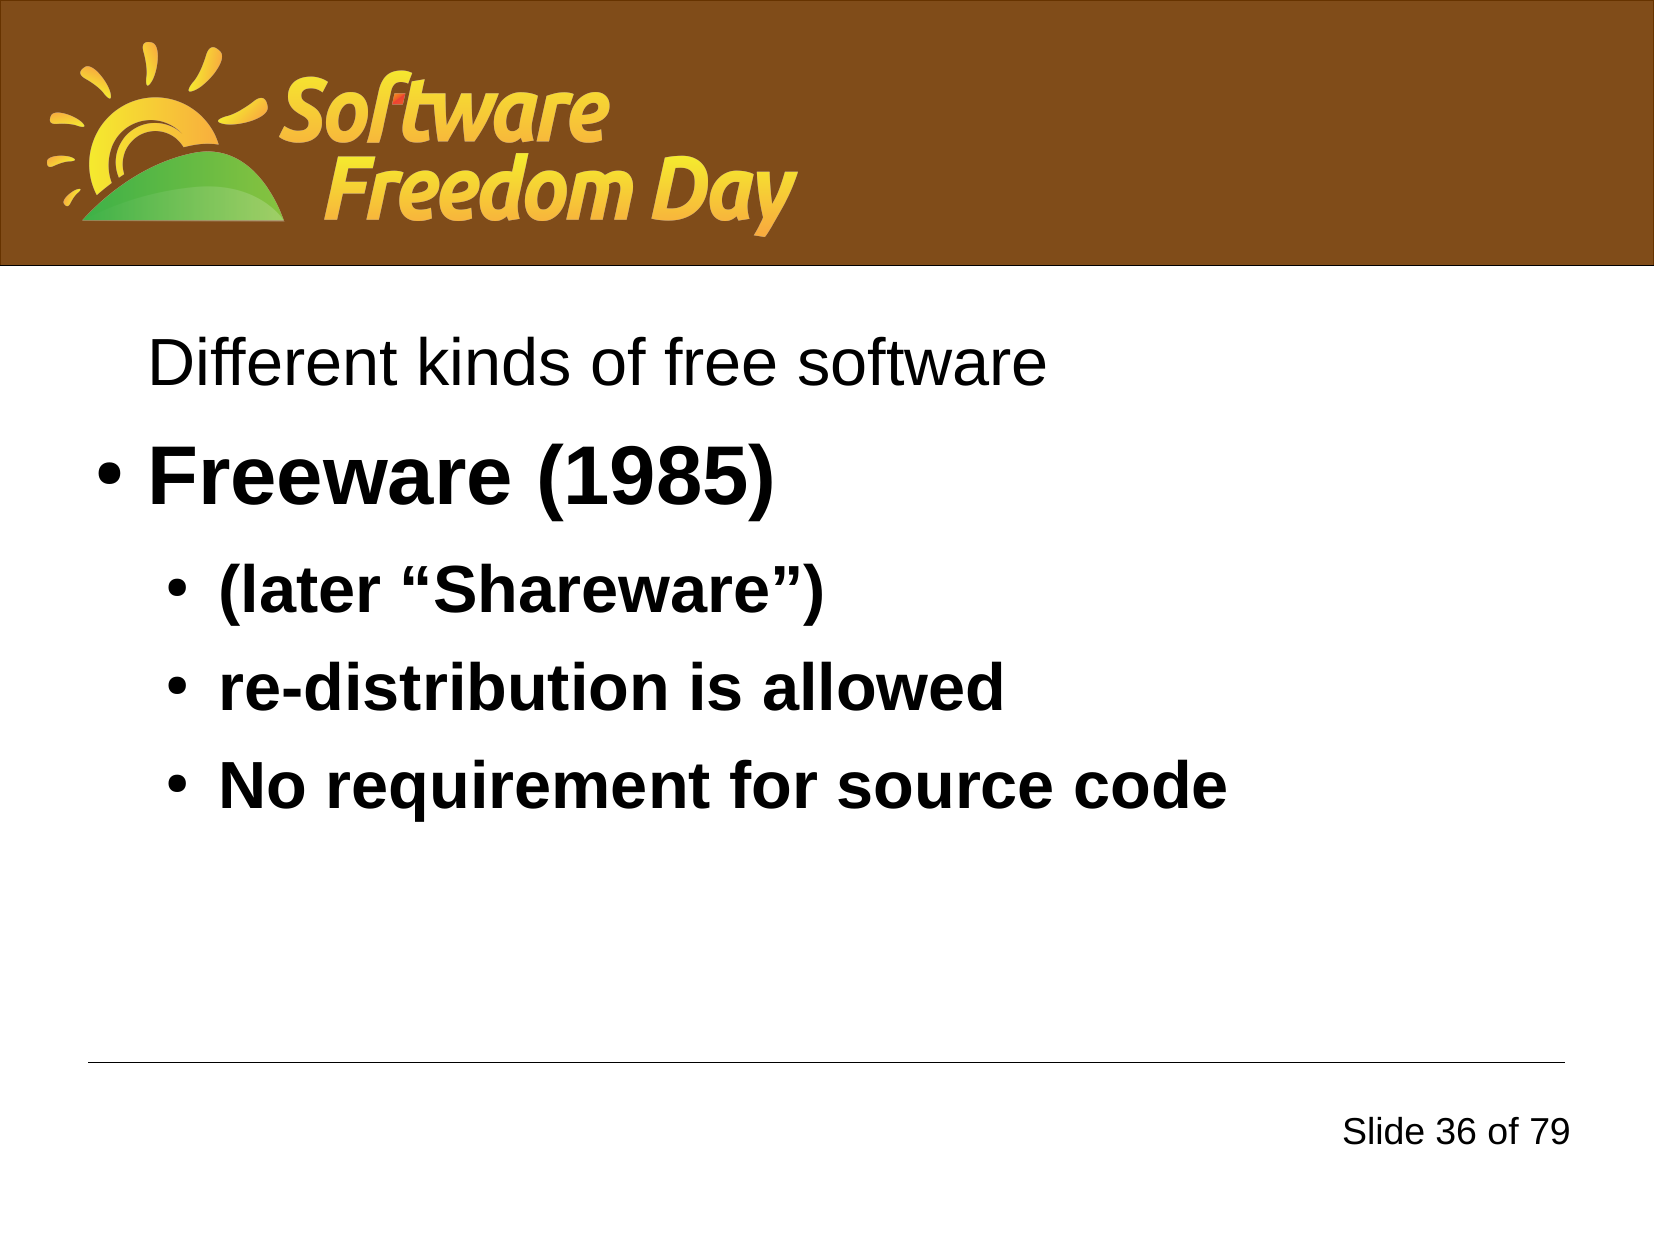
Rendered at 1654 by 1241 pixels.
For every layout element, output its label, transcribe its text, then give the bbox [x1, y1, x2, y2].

picture [47, 42, 798, 237]
list Different kinds of free software Freeware (1985) (later “Shareware”) re-distribution is allowed No requirement for source code [76, 324, 1565, 1045]
